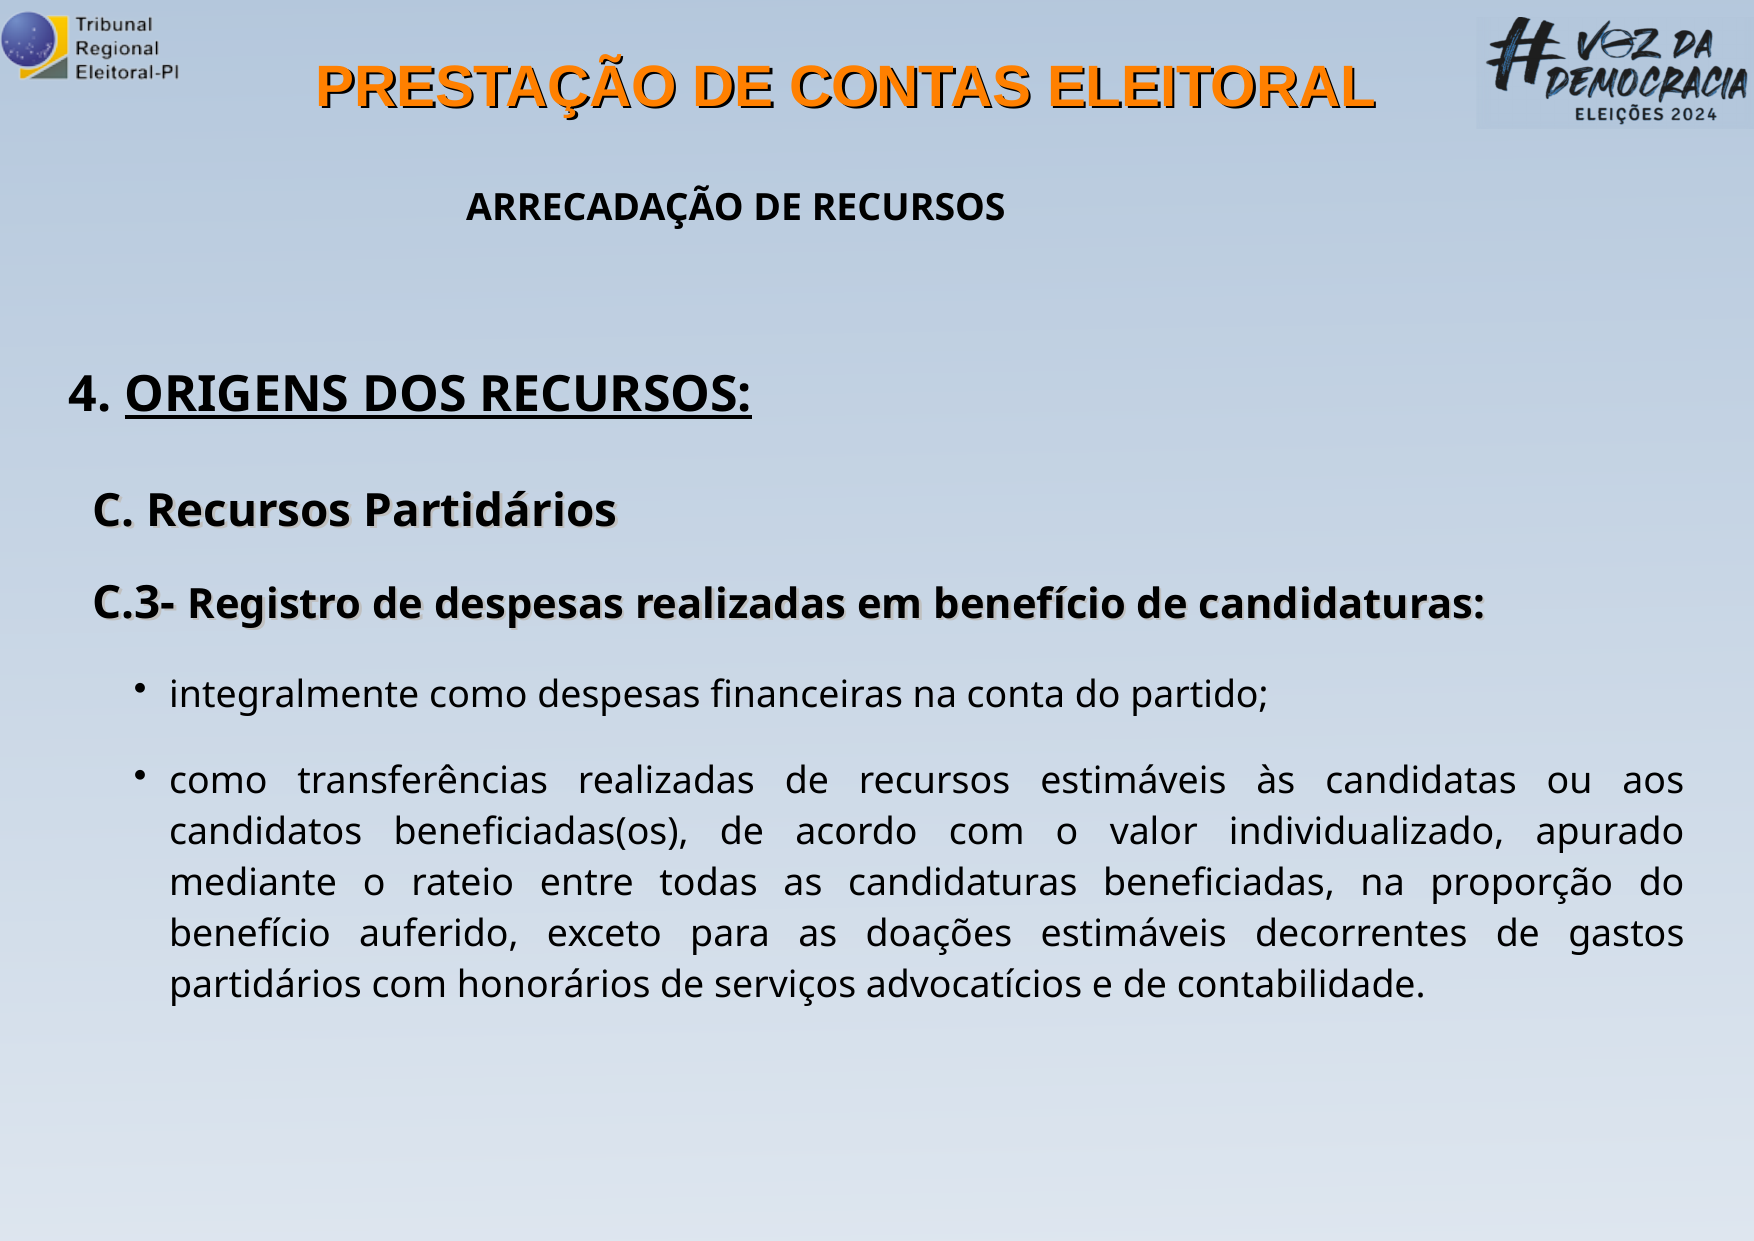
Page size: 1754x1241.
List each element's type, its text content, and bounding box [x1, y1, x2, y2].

subtitle ORIGENS DOS RECURSOS: C. Recursos Partidários C.3- Registro de despesas realizadas em benefício de candidaturas: integralmente como despesas financeiras na conta do partido; como transferências realizadas de recursos estimáveis às candidatas ou aos candidatos beneficiadas(os), de acordo com o valor individualizado, apurado mediante o rateio entre todas as candidaturas beneficiadas, na proporção do benefício auferido, exceto para as doações estimáveis decorrentes de gastos partidários com honorários de serviços advocatícios e de contabilidade. [68, 357, 1692, 1010]
title PRESTAÇÃO DE CONTAS ELEITORAL [138, 53, 1554, 196]
picture [0, 11, 195, 87]
text_box ARRECADAÇÃO DE RECURSOS [451, 173, 1206, 240]
